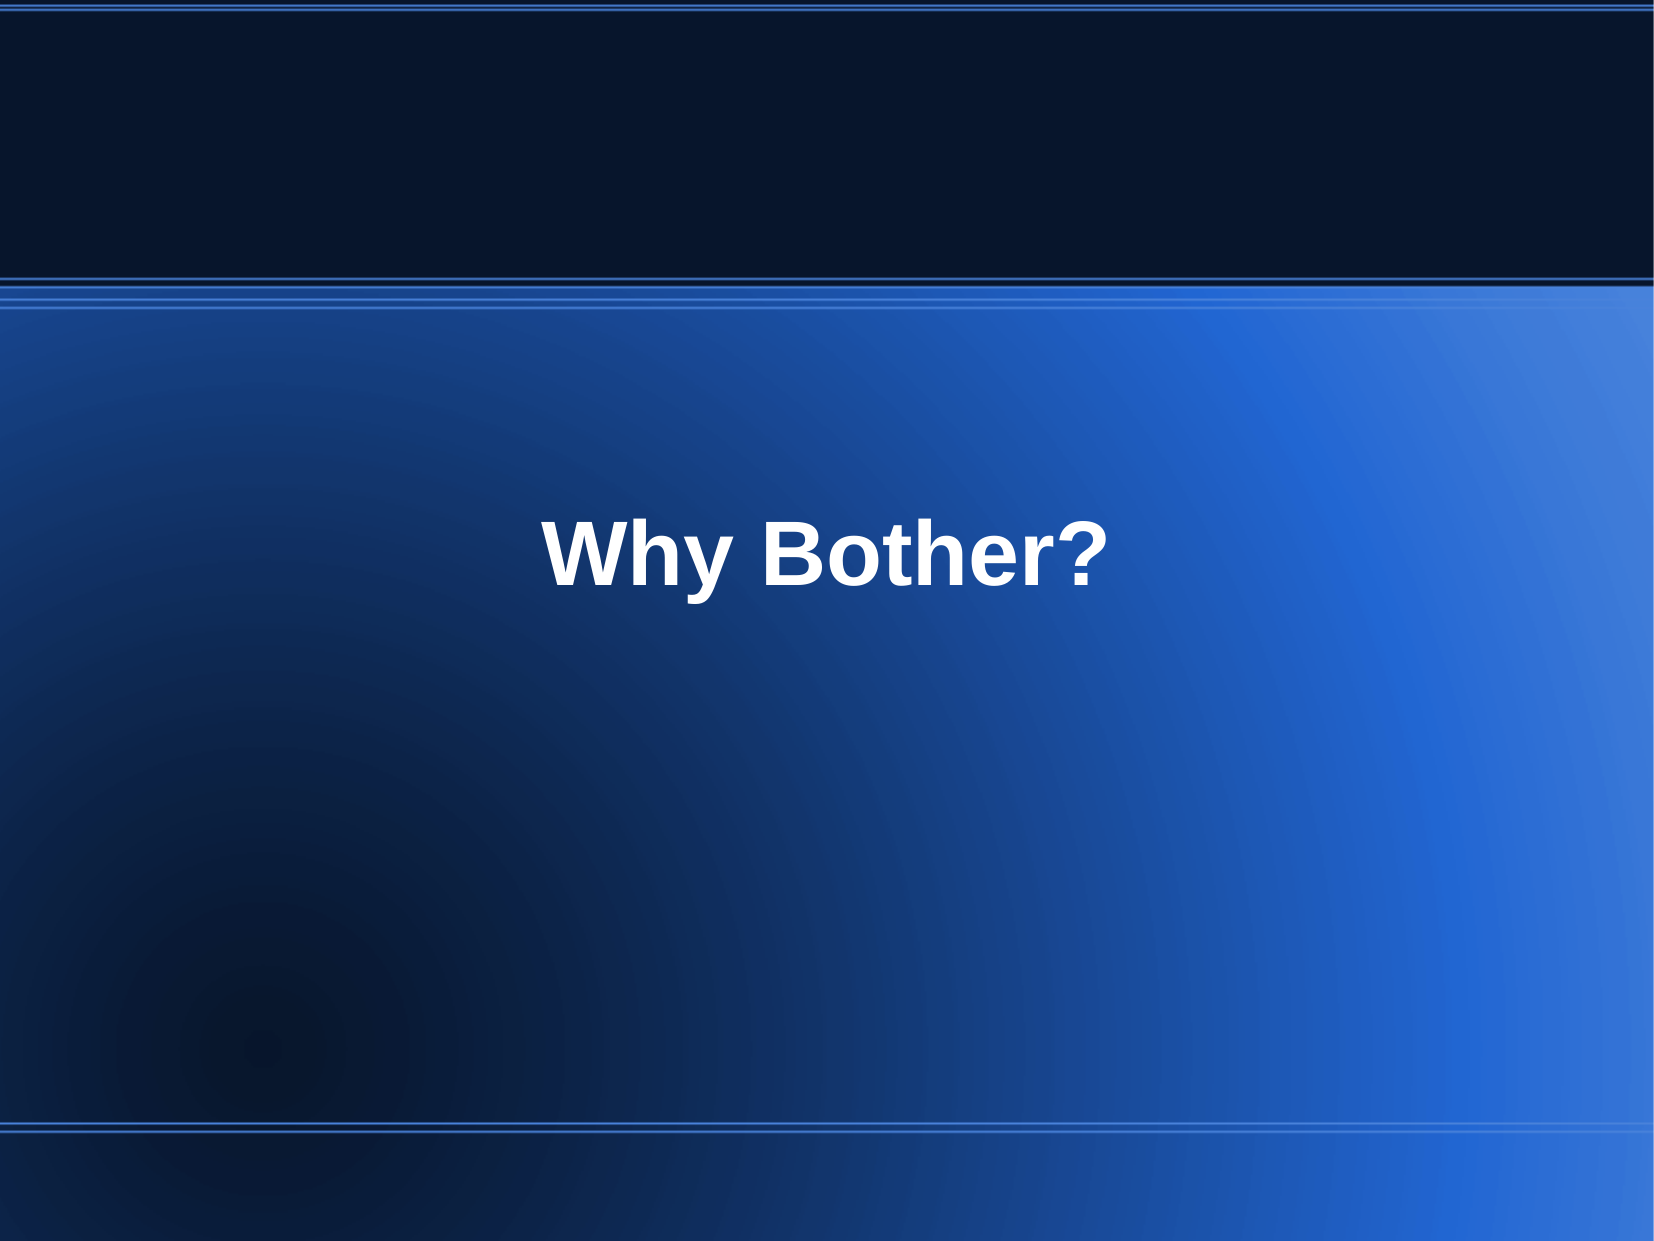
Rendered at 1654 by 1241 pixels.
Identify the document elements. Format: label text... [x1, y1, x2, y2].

picture [0, 0, 1654, 1241]
subtitle Why Bother? [82, 56, 1571, 1050]
